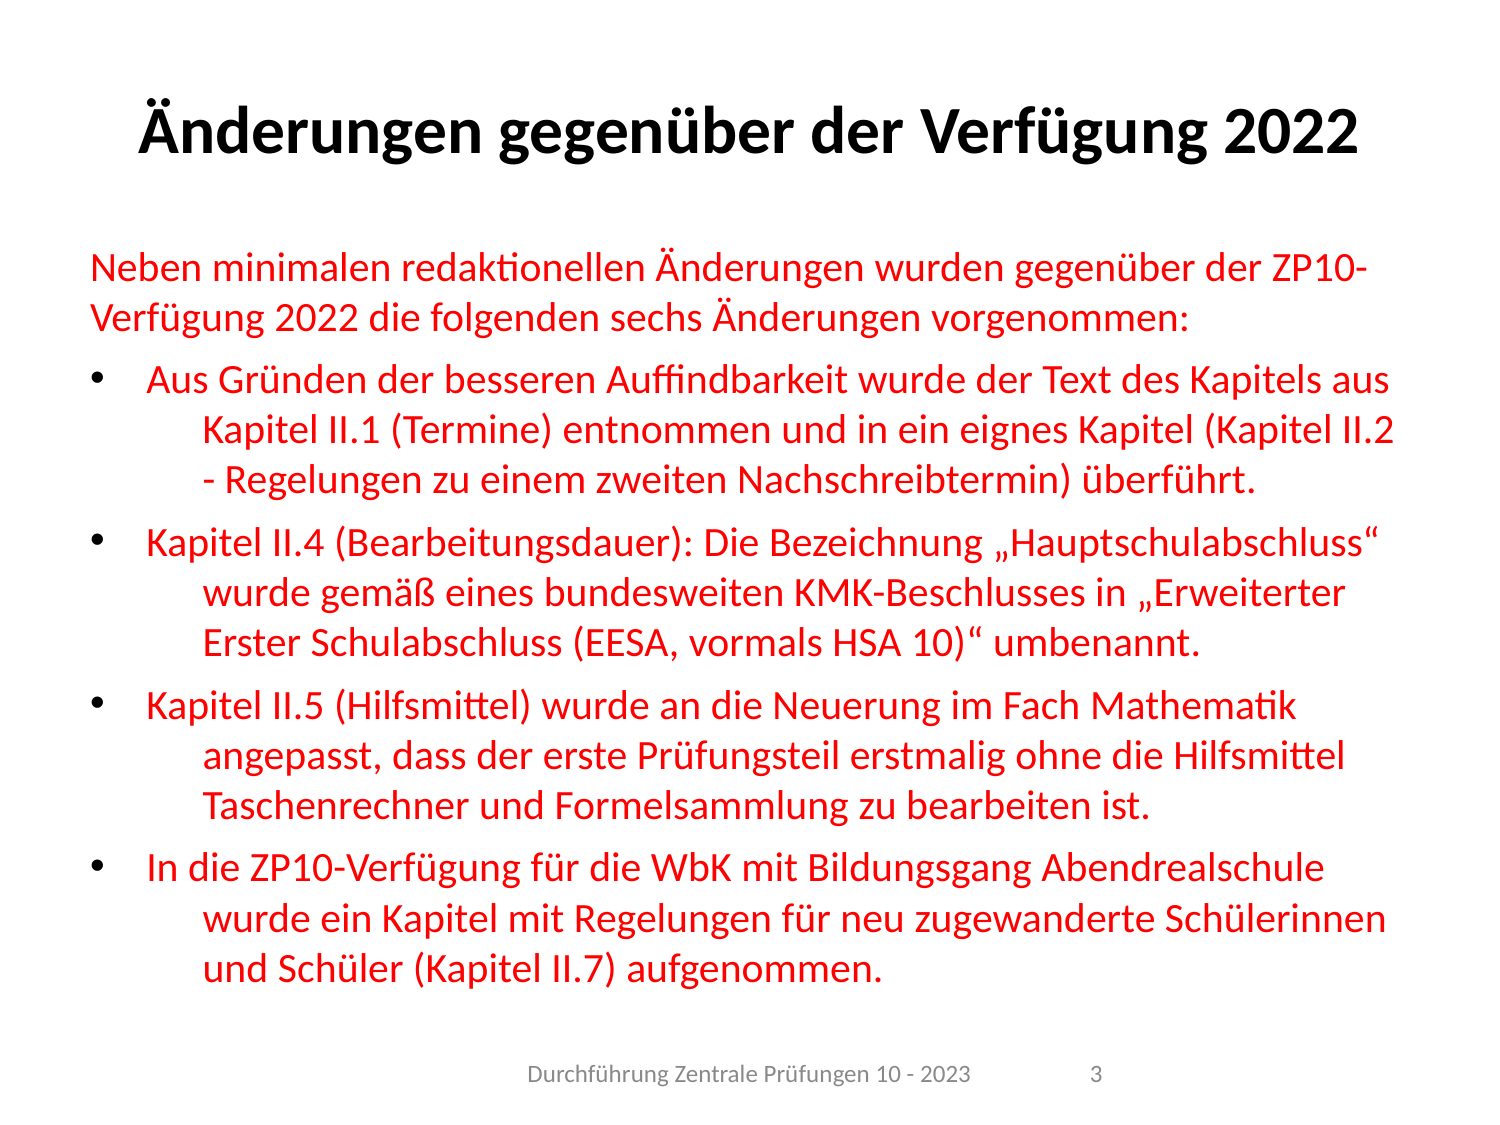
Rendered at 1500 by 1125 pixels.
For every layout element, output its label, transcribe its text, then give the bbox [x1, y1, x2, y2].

text_box Durchführung Zentrale Prüfungen 10 - 2023 [512, 1042, 988, 1103]
title Änderungen gegenüber der Verfügung 2022 [75, 45, 1426, 209]
list Neben minimalen redaktionellen Änderungen wurden gegenüber der ZP10-Verfügung 2022 die folgenden sechs Änderungen vorgenommen: Aus Gründen der besseren Auffindbarkeit wurde der Text des Kapitels aus Kapitel II.1 (Termine) entnommen und in ein eignes Kapitel (Kapitel II.2 - Regelungen zu einem zweiten Nachschreibtermin) überführt. Kapitel II.4 (Bearbeitungsdauer): Die Bezeichnung „Hauptschulabschluss“ wurde gemäß eines bundesweiten KMK-Beschlusses in „Erweiterter Erster Schulabschluss (EESA, vormals HSA 10)“ umbenannt. Kapitel II.5 (Hilfsmittel) wurde an die Neuerung im Fach Mathematik angepasst, dass der erste Prüfungsteil erstmalig ohne die Hilfsmittel Taschenrechner und Formelsammlung zu bearbeiten ist. In die ZP10-Verfügung für die WbK mit Bildungsgang Abendrealschule wurde ein Kapitel mit Regelungen für neu zugewanderte Schülerinnen und Schüler (Kapitel II.7) aufgenommen. [75, 231, 1426, 1005]
text_box 3 [1074, 1042, 1426, 1103]
